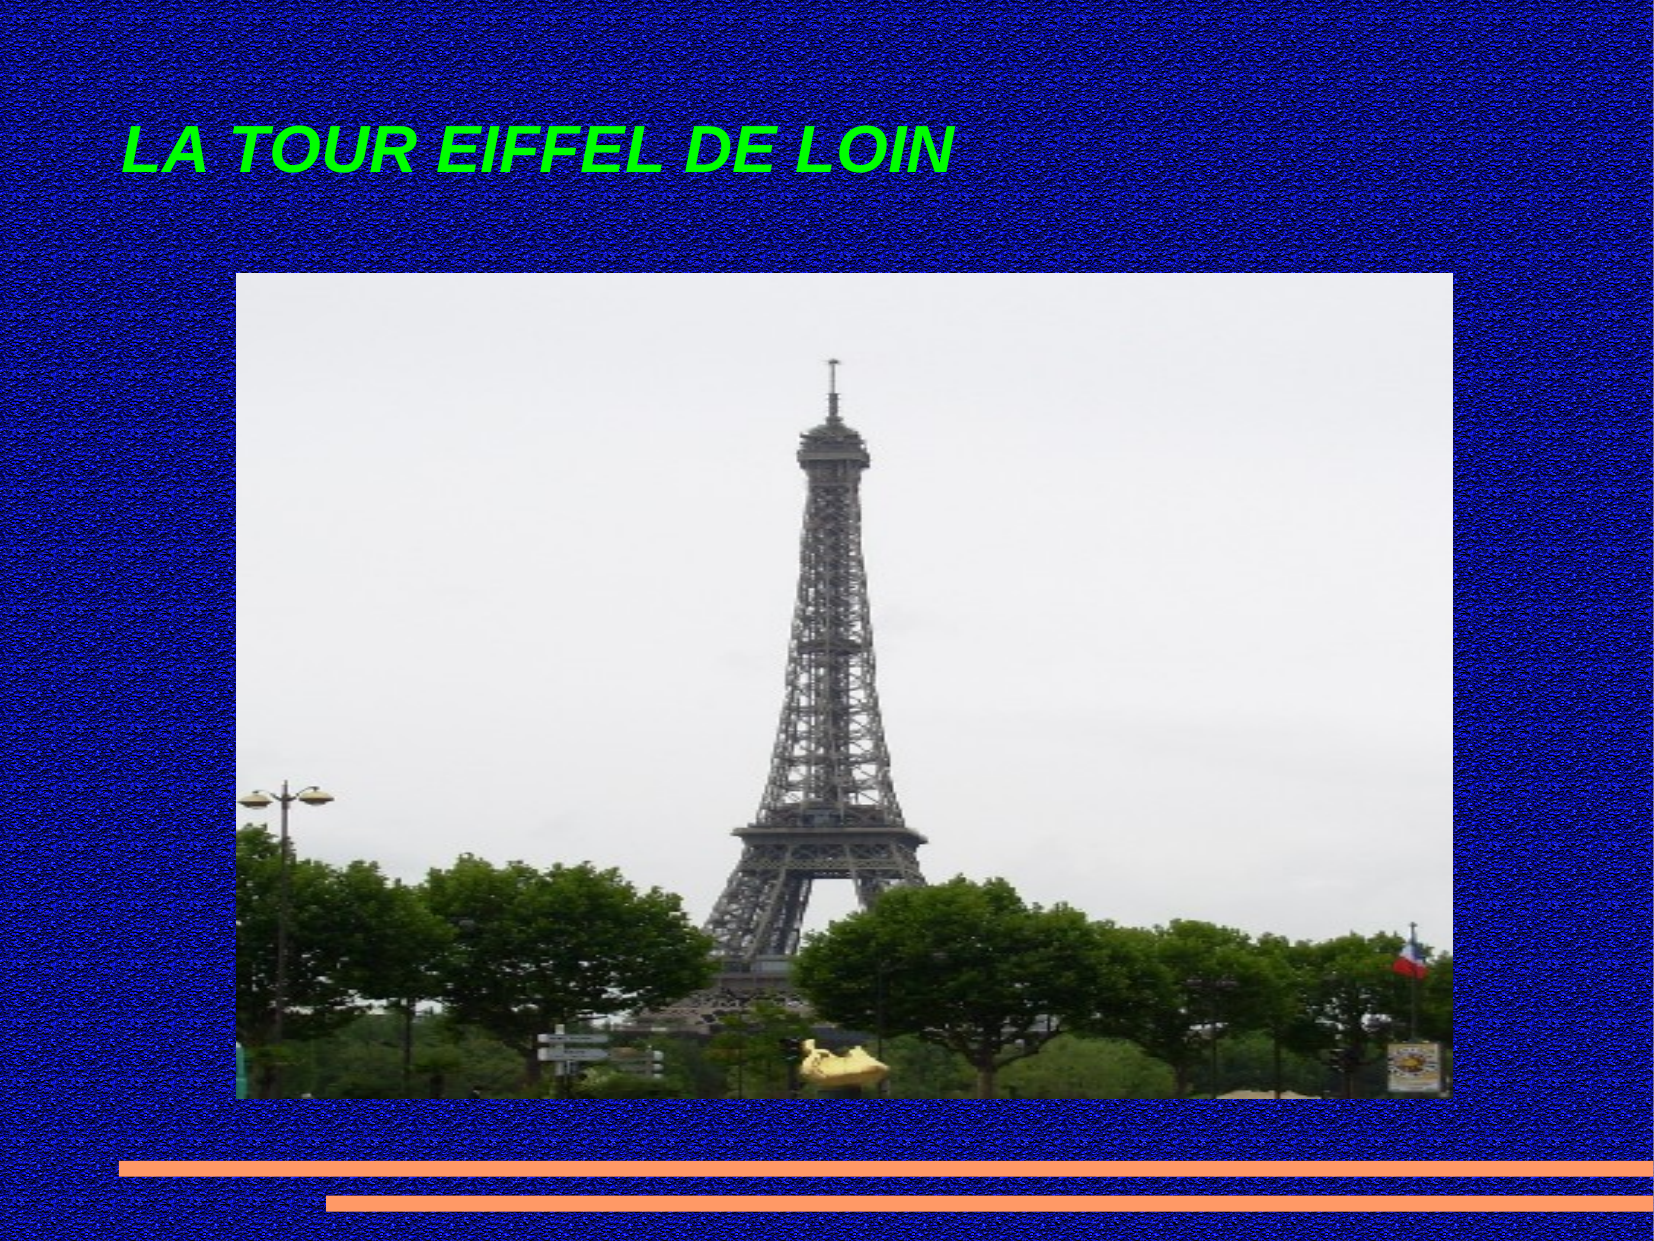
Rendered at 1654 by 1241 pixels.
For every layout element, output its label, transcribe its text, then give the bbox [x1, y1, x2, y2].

title LA TOUR EIFFEL DE LOIN [121, 46, 1534, 254]
picture [0, 0, 1654, 1241]
